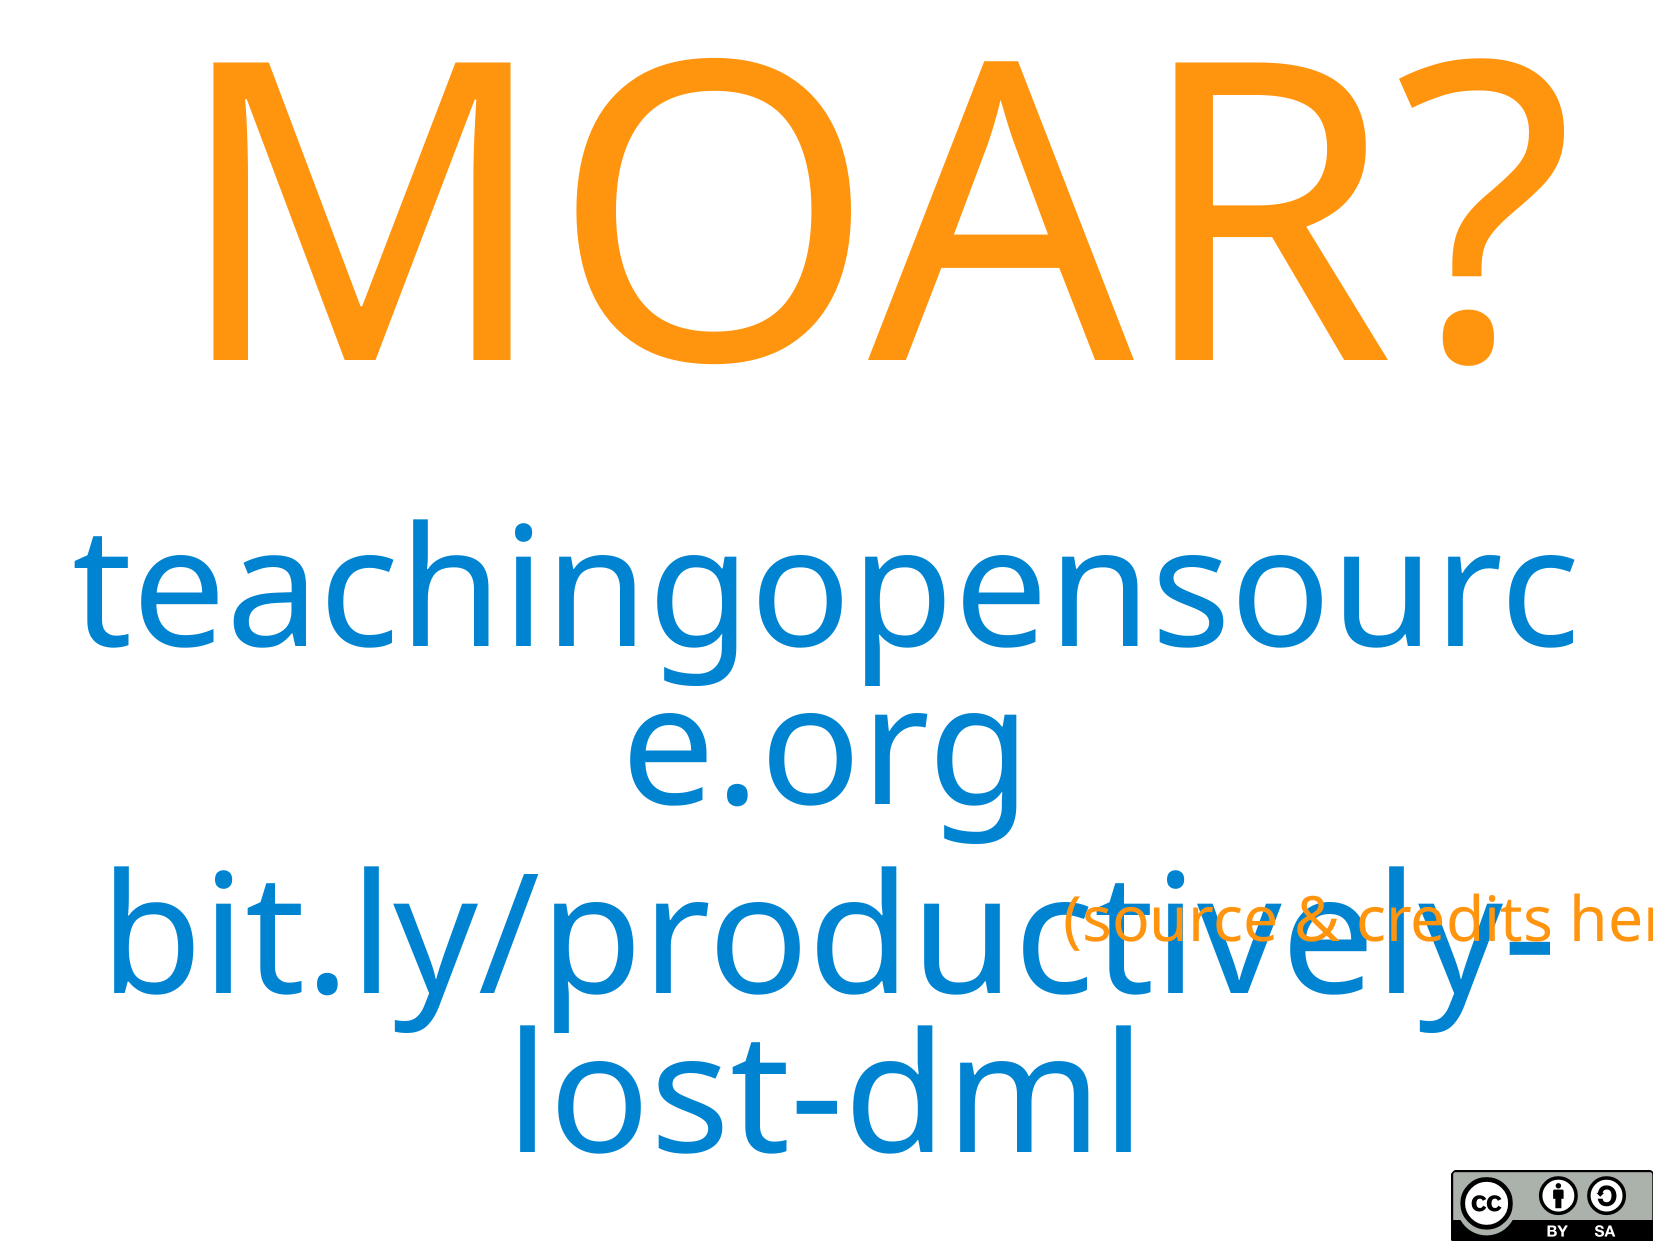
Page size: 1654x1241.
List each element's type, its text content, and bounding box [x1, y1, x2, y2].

list (source & credits here) [992, 874, 1653, 1101]
list MOAR? teachingopensource.org bit.ly/productively-lost-dml @mchua @sdziallas [0, 42, 1618, 1184]
picture [1451, 1170, 1653, 1241]
